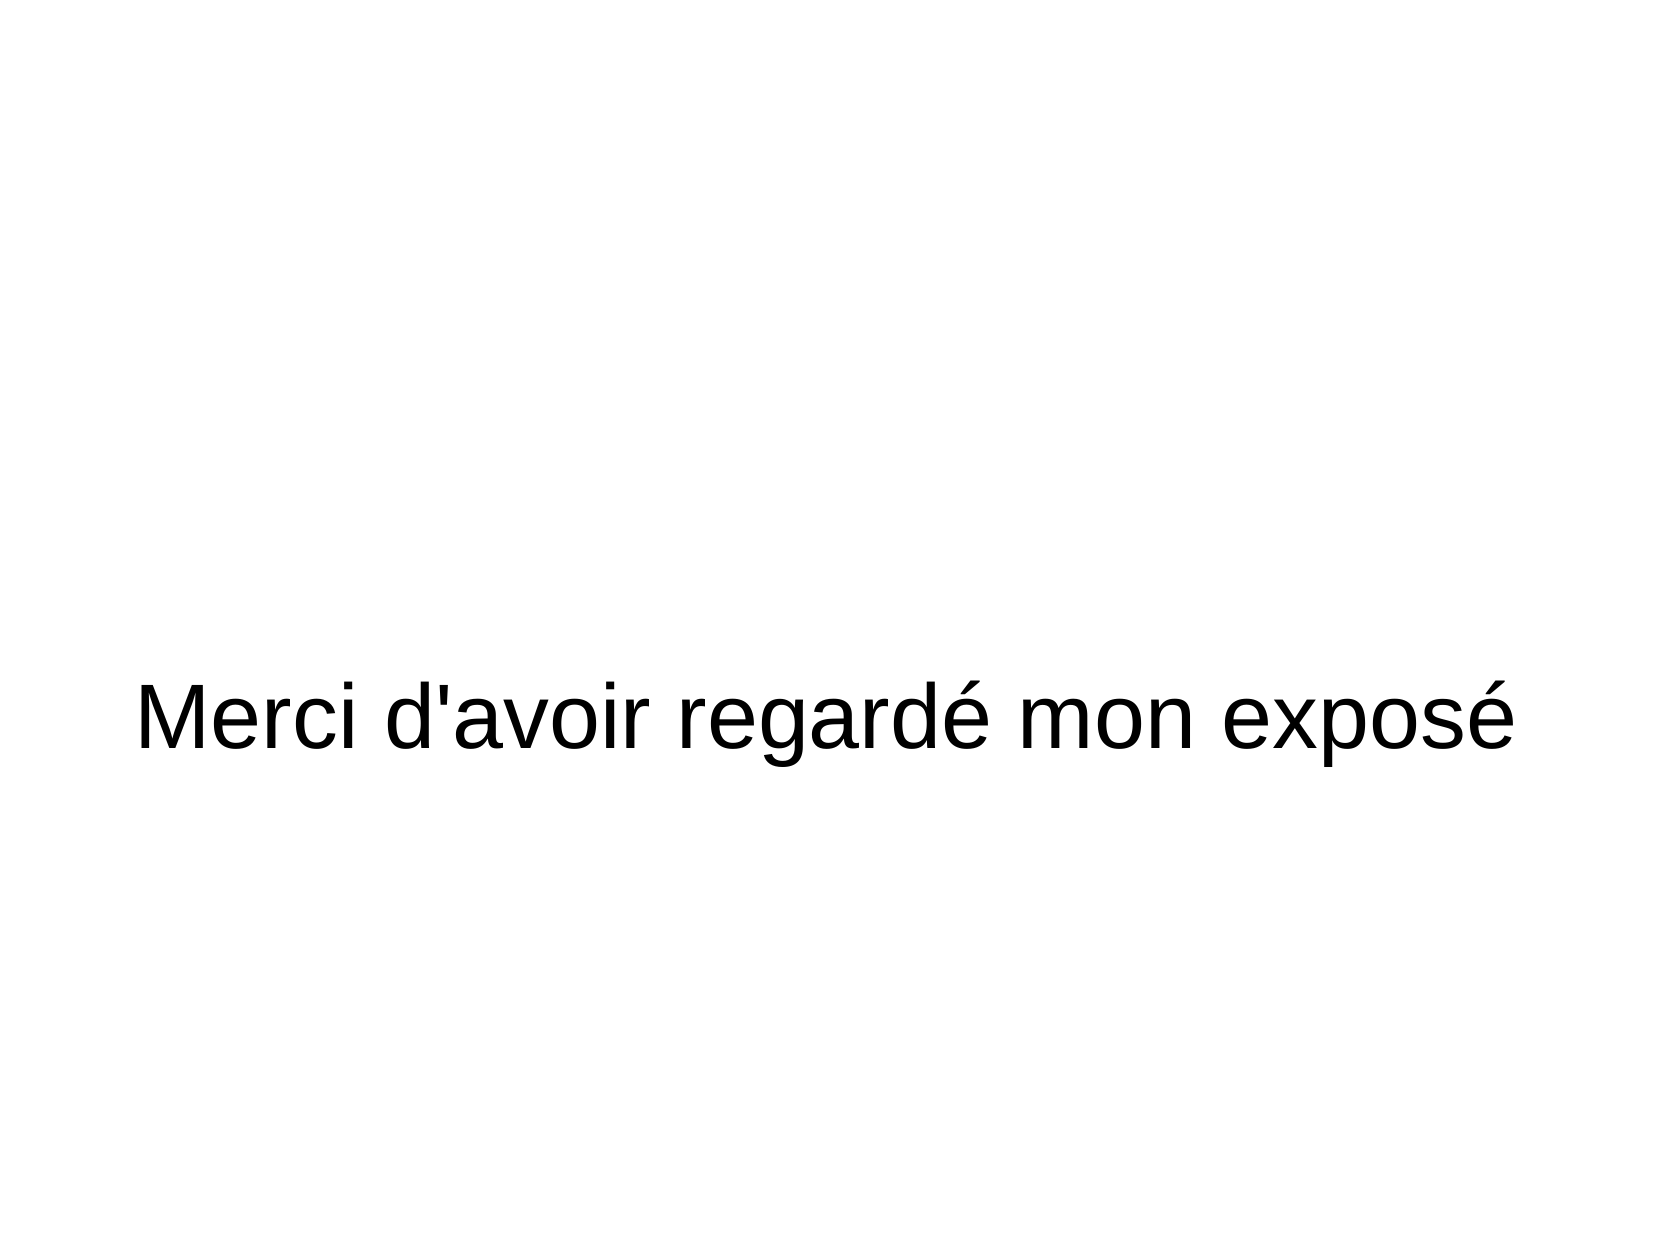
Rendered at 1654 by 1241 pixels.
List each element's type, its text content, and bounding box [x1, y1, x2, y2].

title Merci d'avoir regardé mon exposé [82, 0, 1571, 769]
